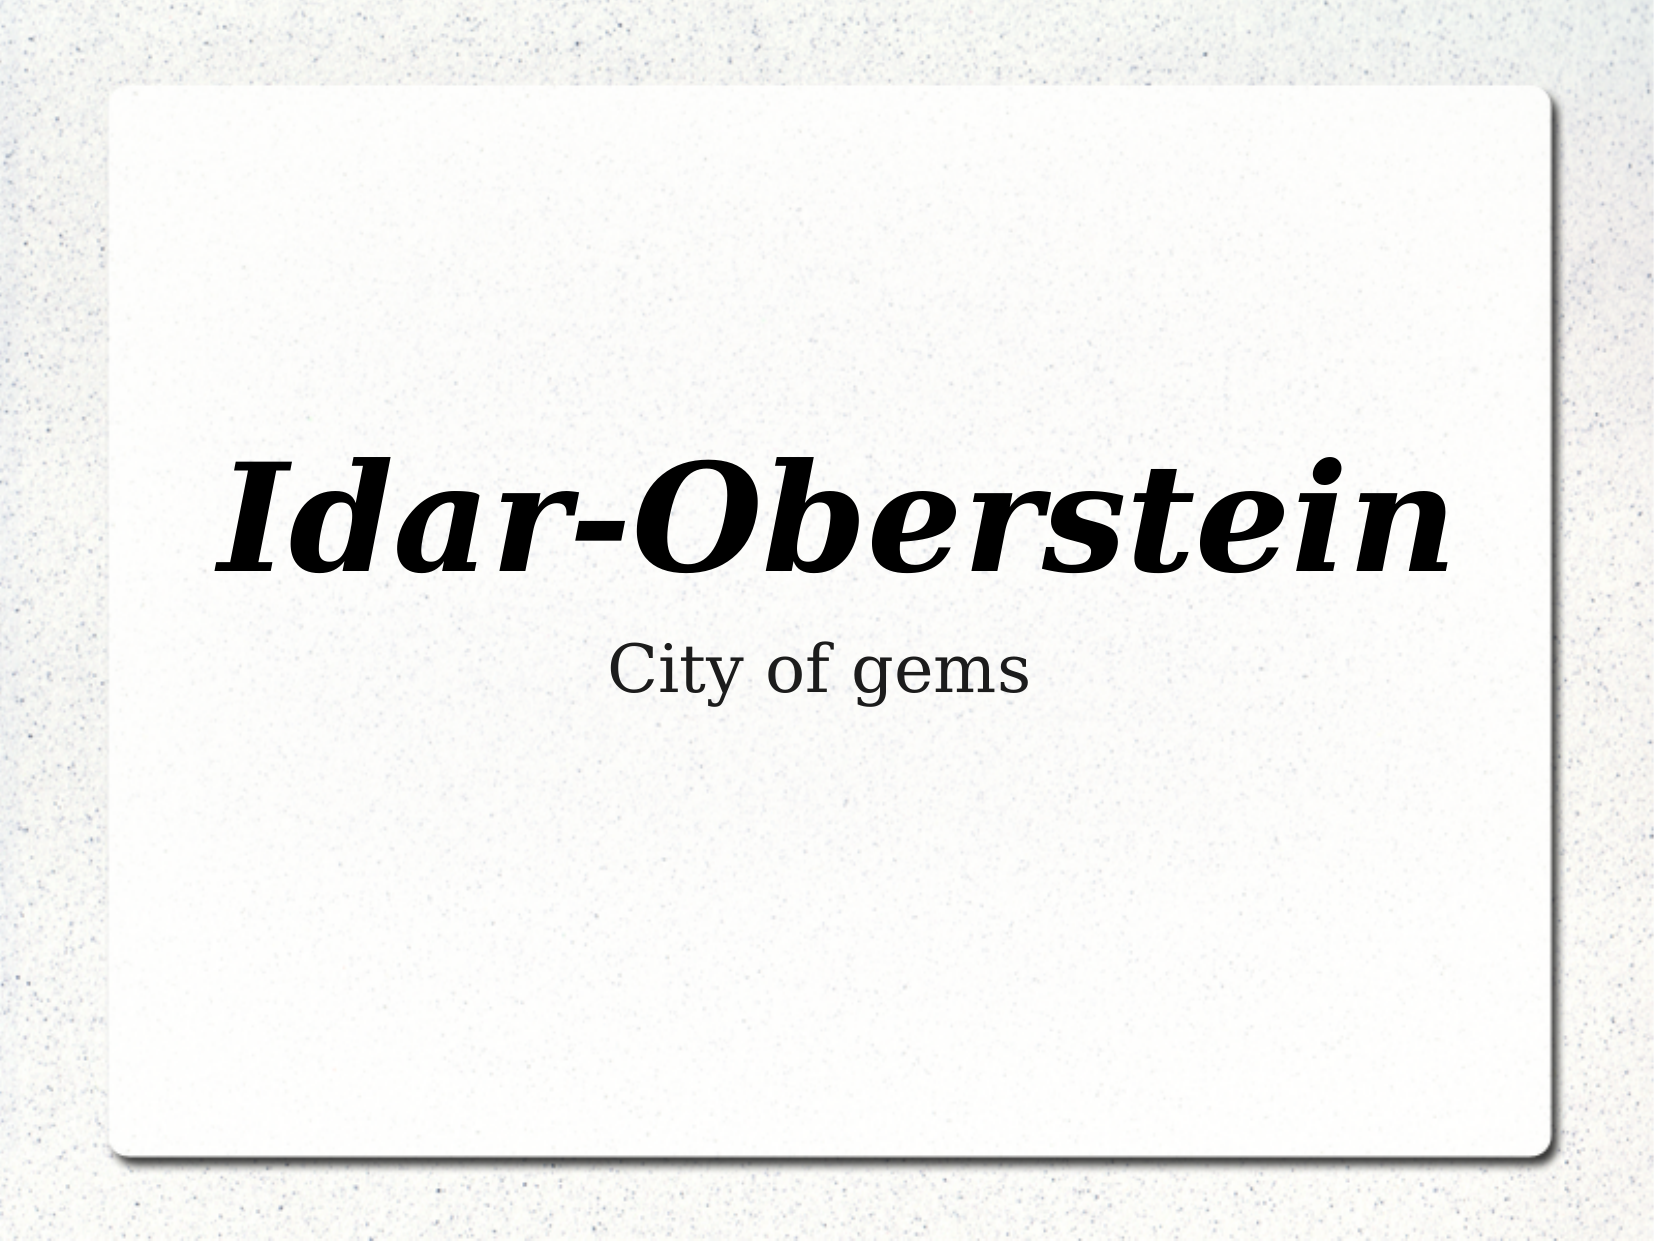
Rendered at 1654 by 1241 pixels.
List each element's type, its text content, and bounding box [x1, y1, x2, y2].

subtitle City of gems [387, 624, 1252, 708]
title Idar-Oberstein [94, 419, 1583, 784]
